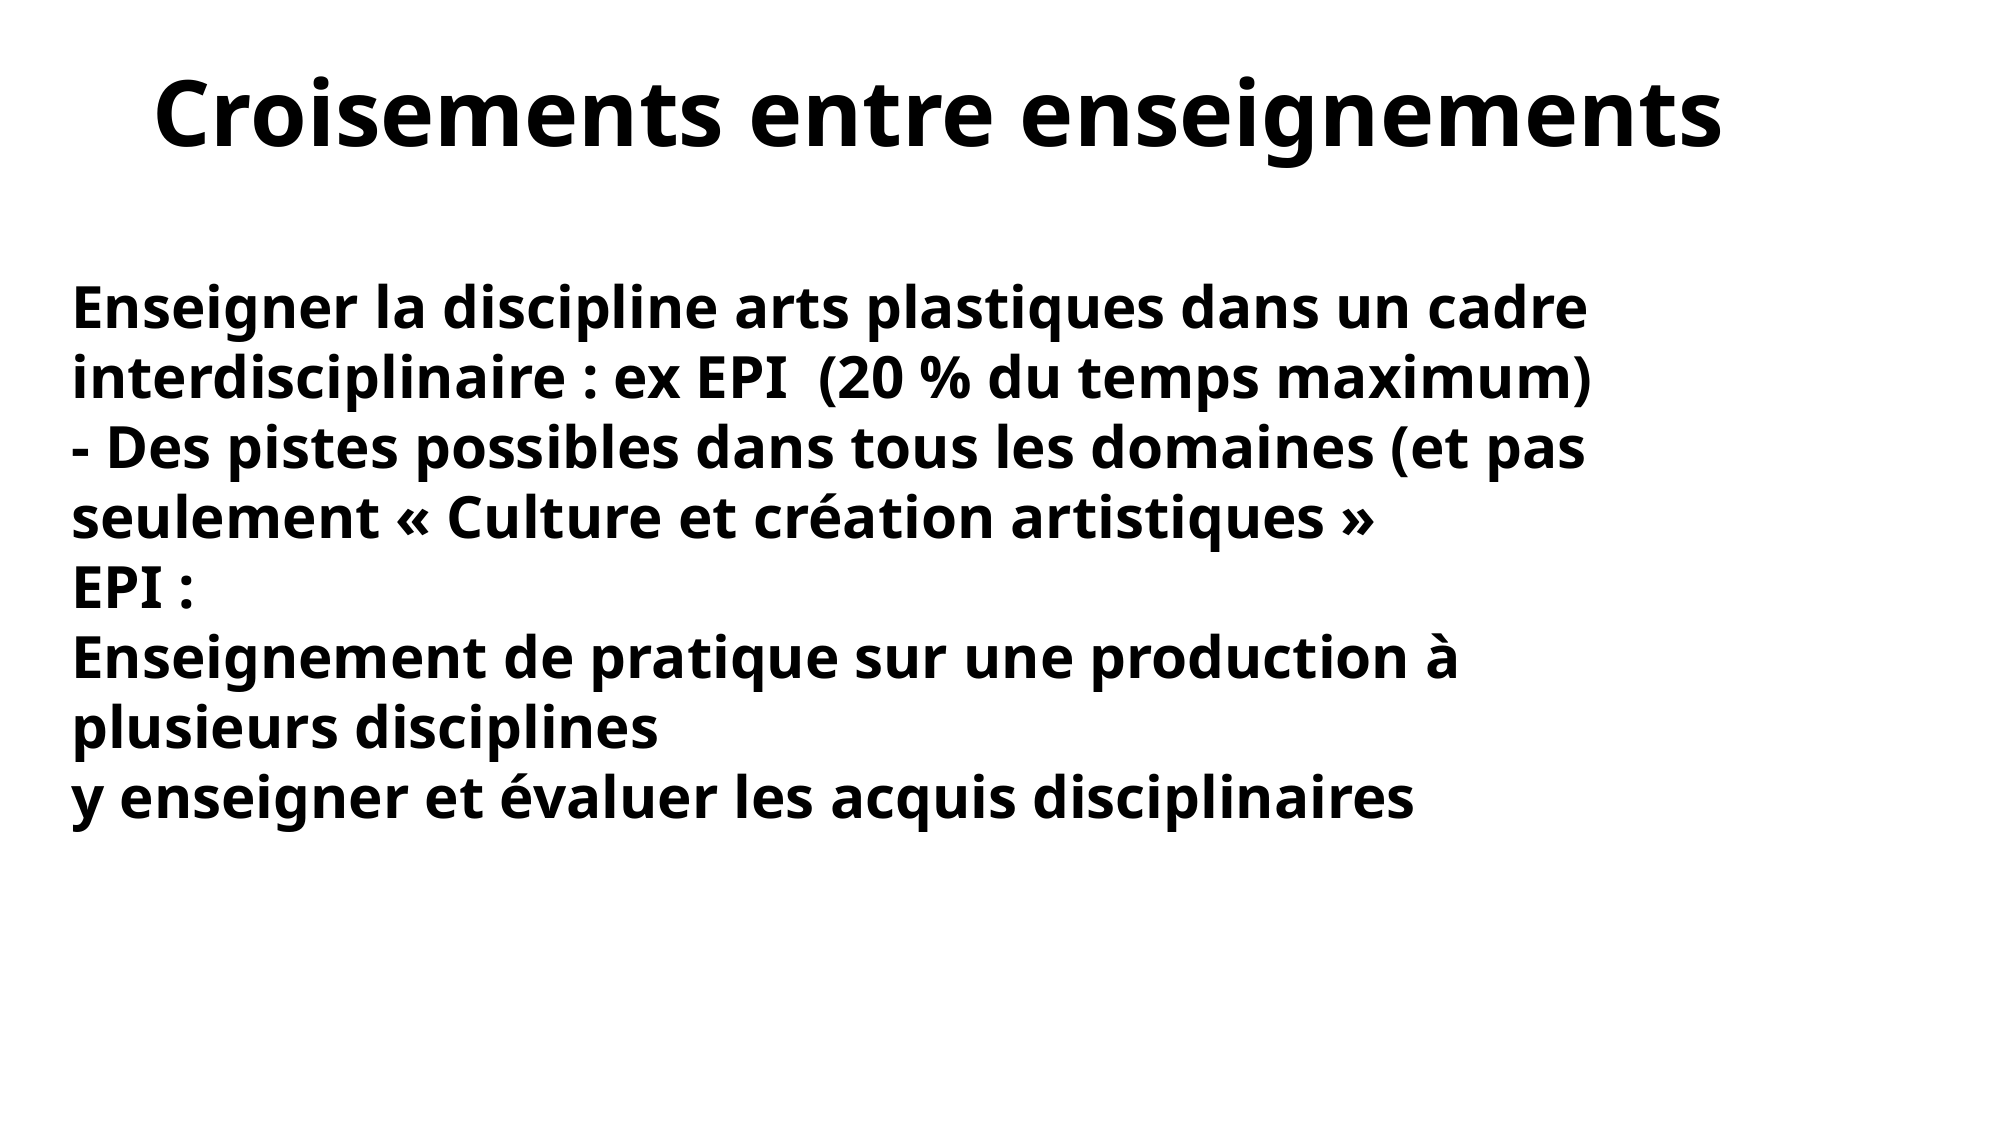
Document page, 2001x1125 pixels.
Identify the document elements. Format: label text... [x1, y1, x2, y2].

title Croisements entre enseignements [137, 59, 1863, 236]
text_box Enseigner la discipline arts plastiques dans un cadre interdisciplinaire : ex EPI (20 % du temps maximum) - Des pistes possibles dans tous les domaines (et pas seulement « Culture et création artistiques » EPI : Enseignement de pratique sur une production à plusieurs disciplines y enseigner et évaluer les acquis disciplinaires [56, 235, 1721, 838]
